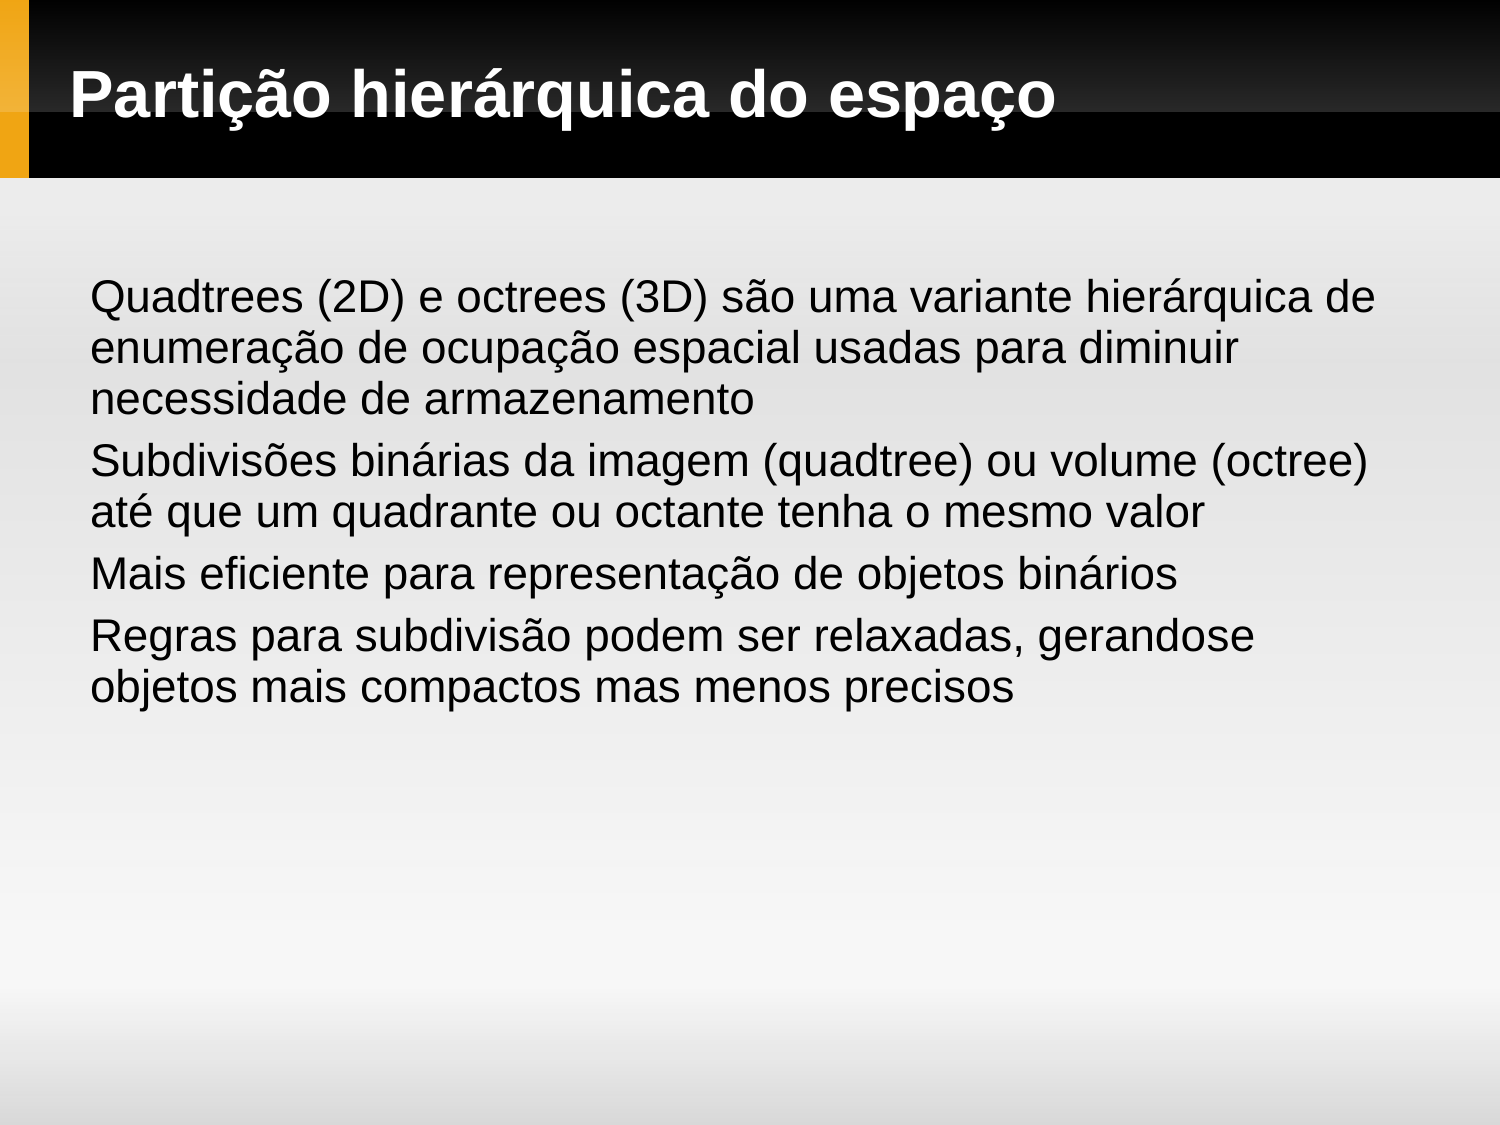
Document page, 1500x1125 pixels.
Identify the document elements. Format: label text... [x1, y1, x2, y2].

picture [0, 0, 1500, 1125]
title Partição hierárquica do espaço [69, 0, 1420, 188]
list Quadtrees (2D) e octrees (3D) são uma variante hierárquica de enumeração de ocupação espacial usadas para diminuir necessidade de armazenamento Subdivisões binárias da imagem (quadtree) ou volume (octree) até que um quadrante ou octante tenha o mesmo valor Mais eficiente para representação de objetos binários Regras para subdivisão podem ser relaxadas, gerando­se objetos mais compactos mas menos precisos [75, 263, 1425, 1021]
